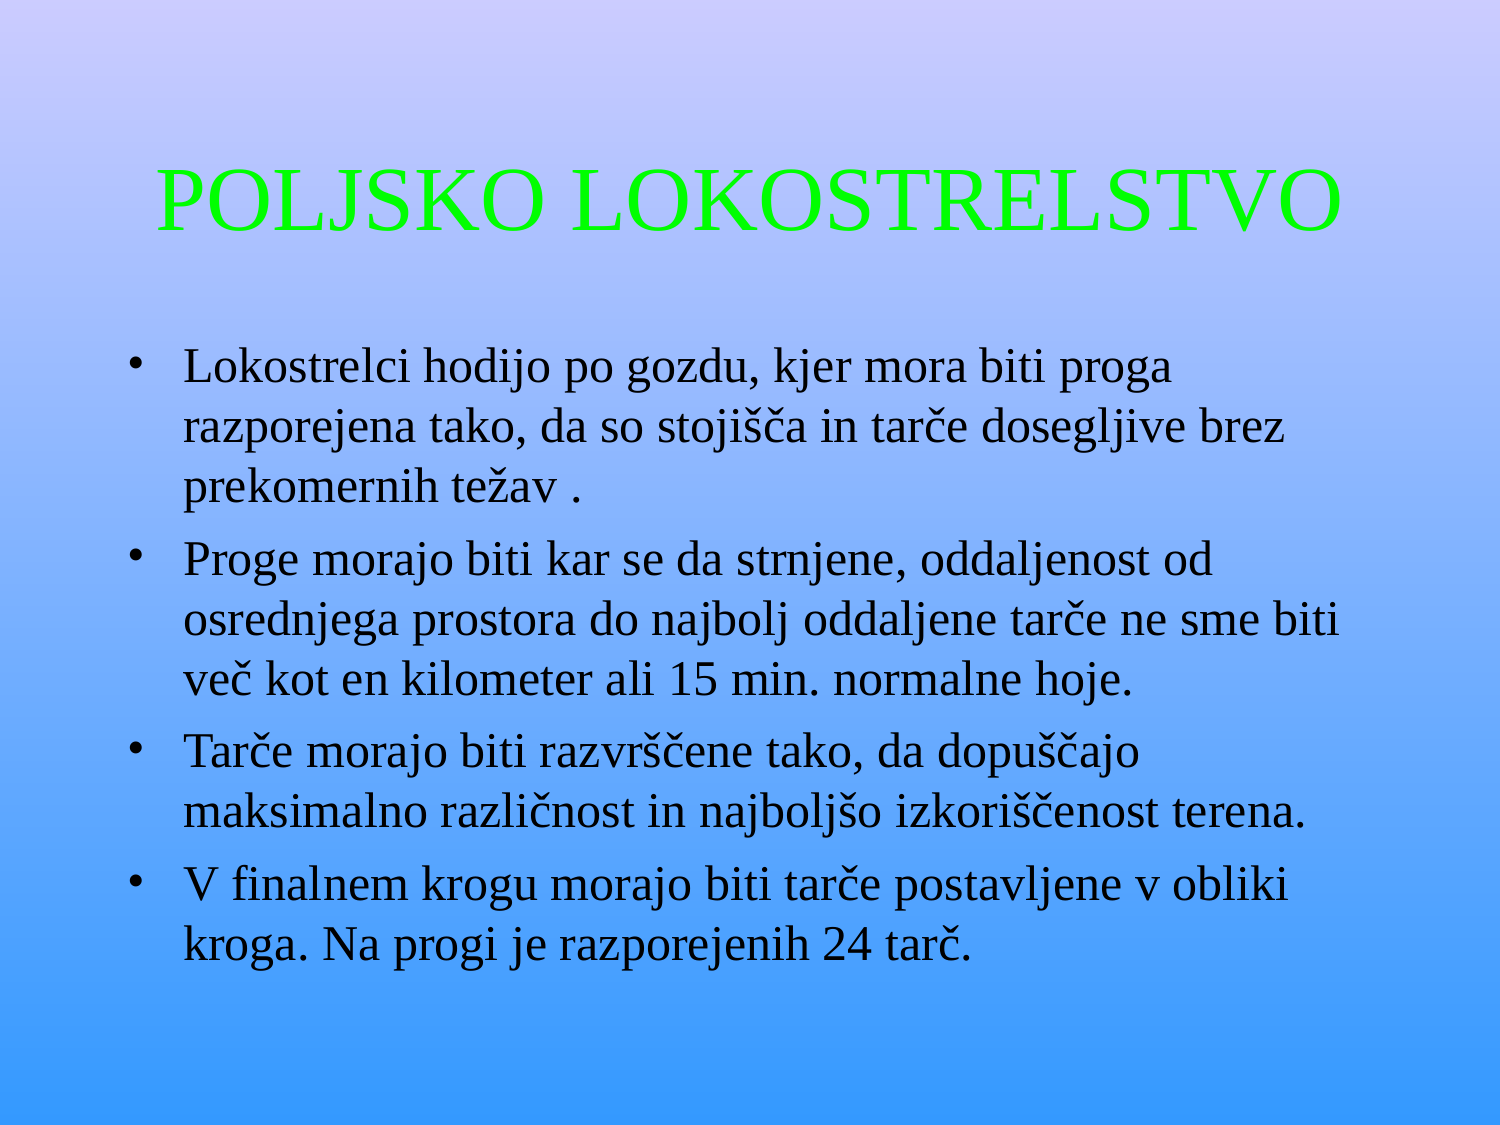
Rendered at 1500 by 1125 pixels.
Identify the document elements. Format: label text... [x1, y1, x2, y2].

title POLJSKO LOKOSTRELSTVO [112, 99, 1388, 288]
list Lokostrelci hodijo po gozdu, kjer mora biti proga razporejena tako, da so stojišča in tarče dosegljive brez prekomernih težav . Proge morajo biti kar se da strnjene, oddaljenost od osrednjega prostora do najbolj oddaljene tarče ne sme biti več kot en kilometer ali 15 min. normalne hoje. Tarče morajo biti razvrščene tako, da dopuščajo maksimalno različnost in najboljšo izkoriščenost terena. V finalnem krogu morajo biti tarče postavljene v obliki kroga. Na progi je razporejenih 24 tarč. [112, 324, 1388, 1000]
